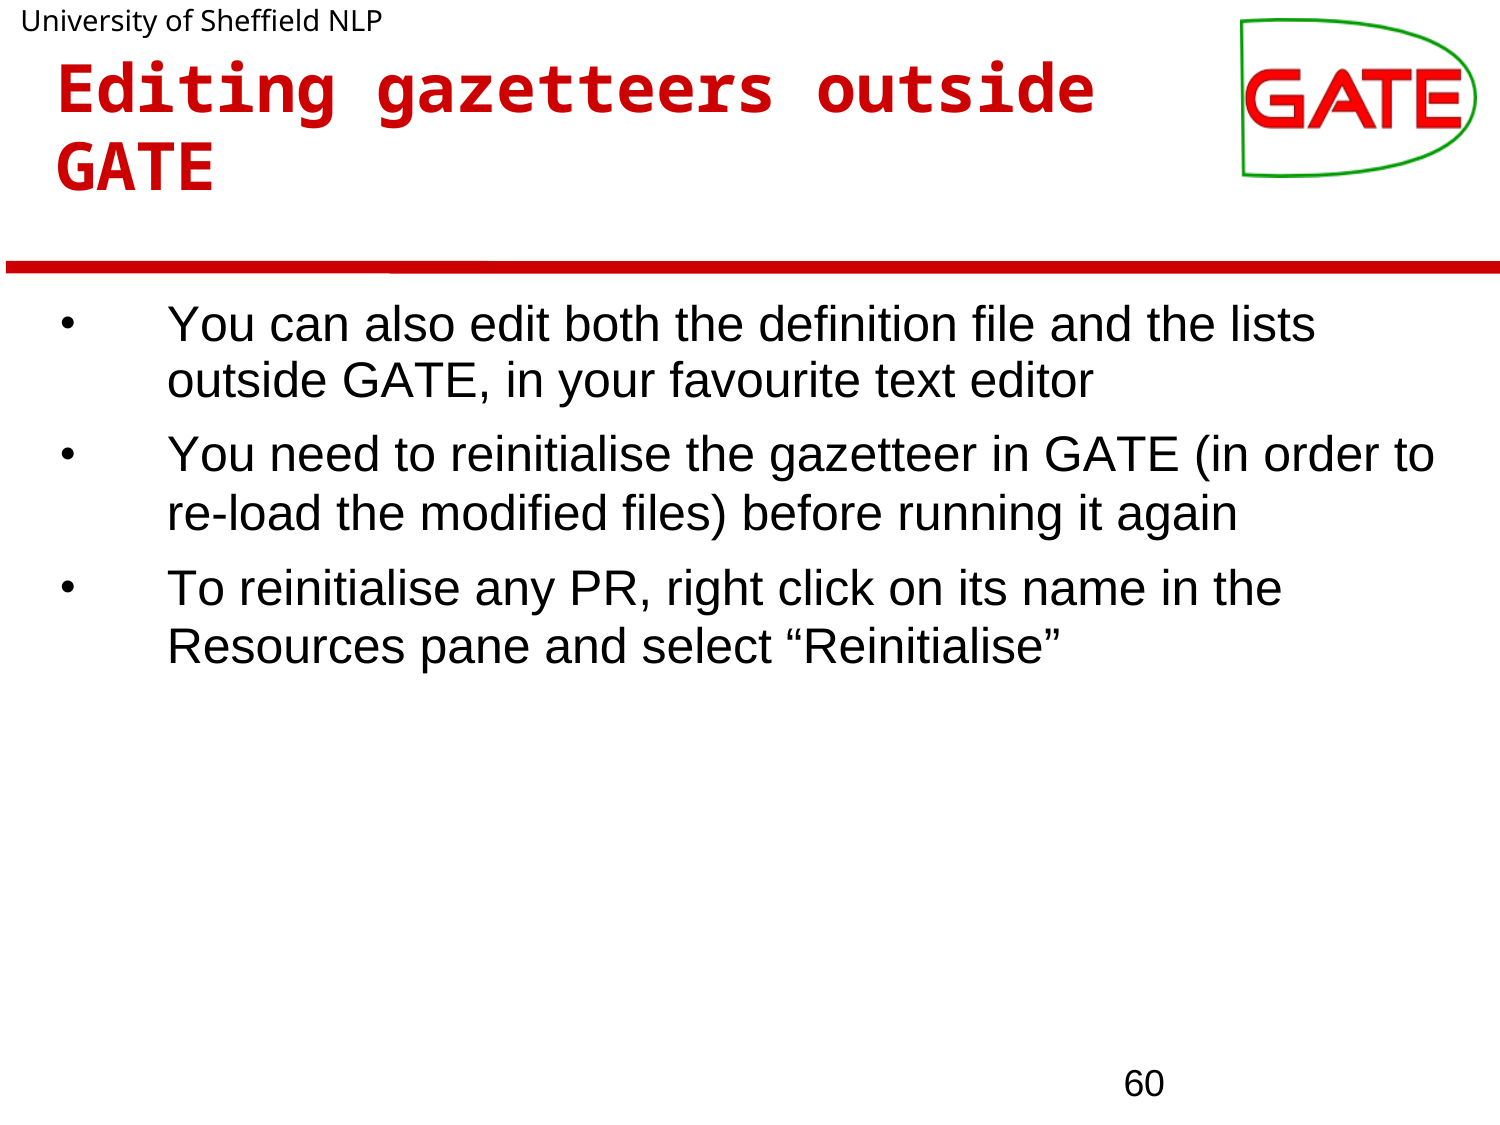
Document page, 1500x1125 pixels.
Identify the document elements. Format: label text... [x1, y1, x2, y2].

picture [1240, 18, 1477, 178]
list You can also edit both the definition file and the lists outside GATE, in your favourite text editor You need to reinitialise the gazetteer in GATE (in order to re-load the modified files) before running it again To reinitialise any PR, right click on its name in the Resources pane and select “Reinitialise” [59, 295, 1465, 1114]
title Editing gazetteers outside GATE [56, 29, 1120, 227]
